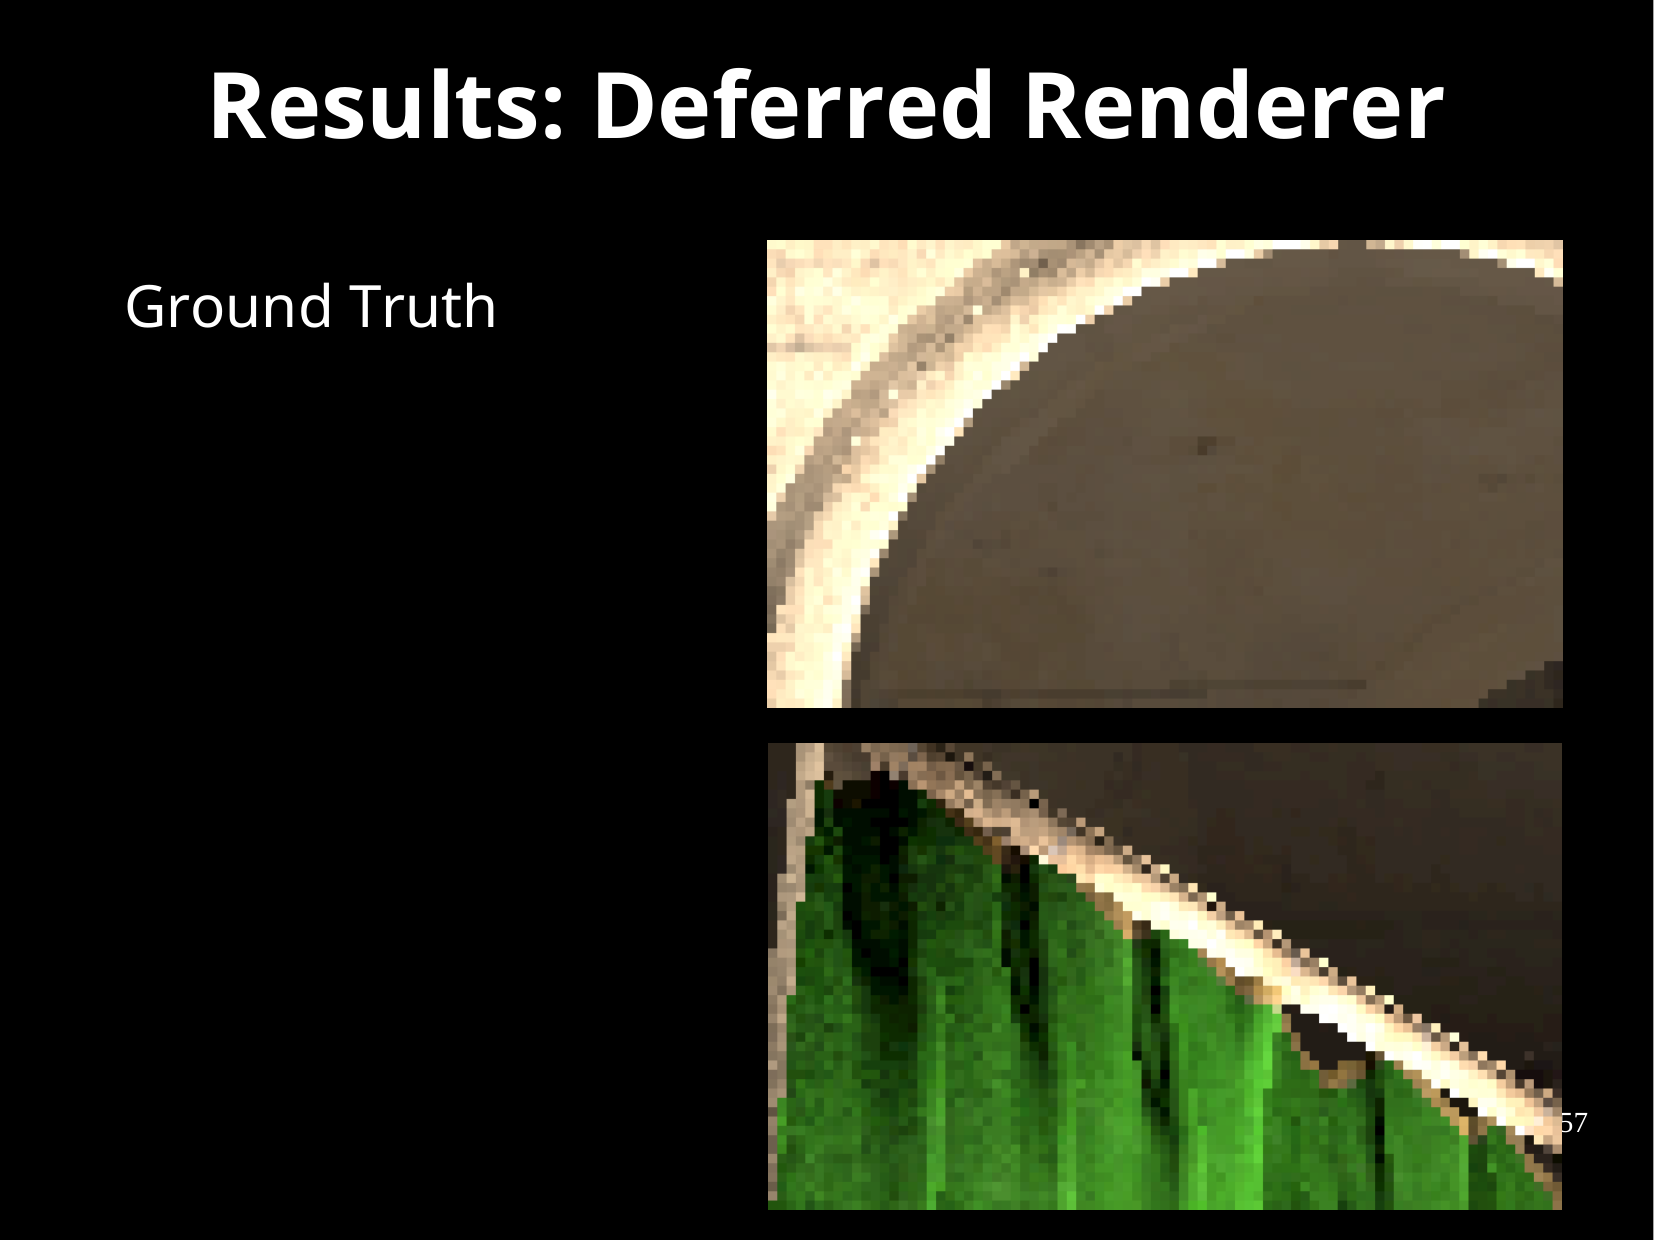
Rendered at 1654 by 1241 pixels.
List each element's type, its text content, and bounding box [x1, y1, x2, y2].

picture [767, 240, 1563, 708]
list Ground Truth [53, 265, 758, 1103]
title Results: Deferred Renderer [0, 0, 1654, 207]
picture [768, 743, 1562, 1210]
